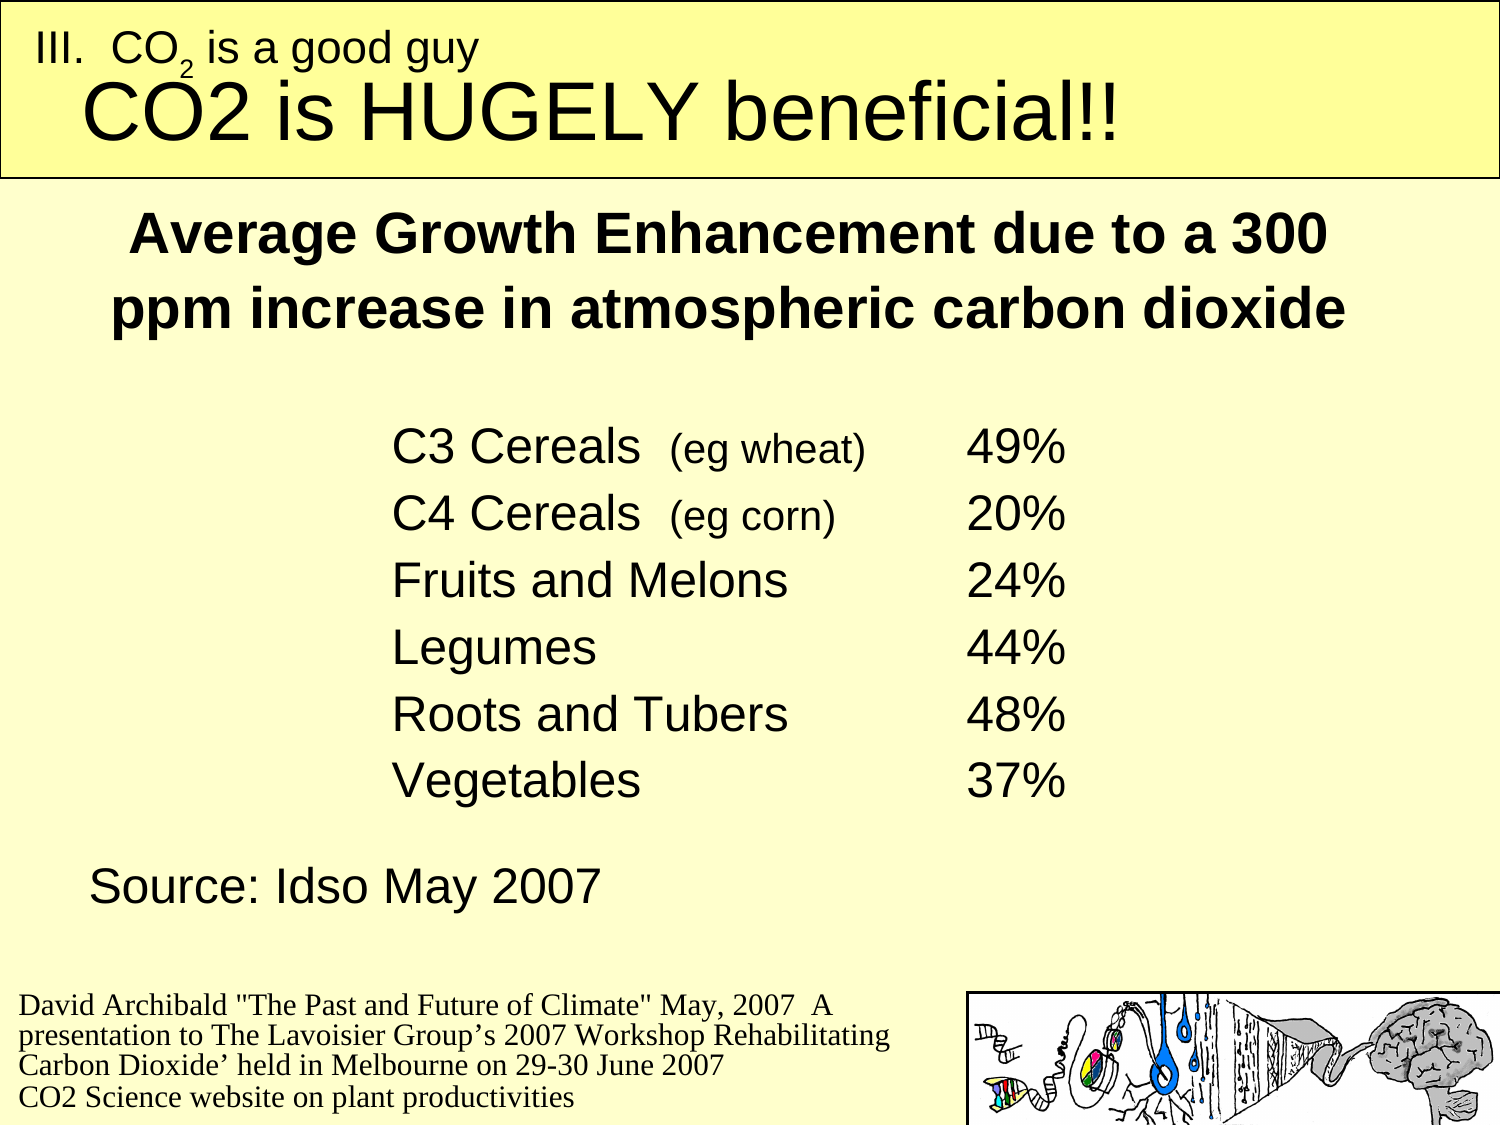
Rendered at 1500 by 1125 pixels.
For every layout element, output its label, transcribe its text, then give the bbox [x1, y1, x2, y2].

text_box Average Growth Enhancement due to a 300 ppm increase in atmospheric carbon dioxide C3 Cereals (eg wheat) 49% C4 Cereals (eg corn) 20% Fruits and Melons 24% Legumes 44% Roots and Tubers 48% Vegetables 37% Source: Idso May 2007 [88, 206, 1370, 1004]
title III. CO2 is a good guy CO2 is HUGELY beneficial!! [0, 0, 1500, 179]
text_box David Archibald "The Past and Future of Climate" May, 2007 A presentation to The Lavoisier Group’s 2007 Workshop Rehabilitating Carbon Dioxide’ held in Melbourne on 29-30 June 2007 CO2 Science website on plant productivities [18, 991, 946, 1097]
picture [969, 994, 1500, 1125]
